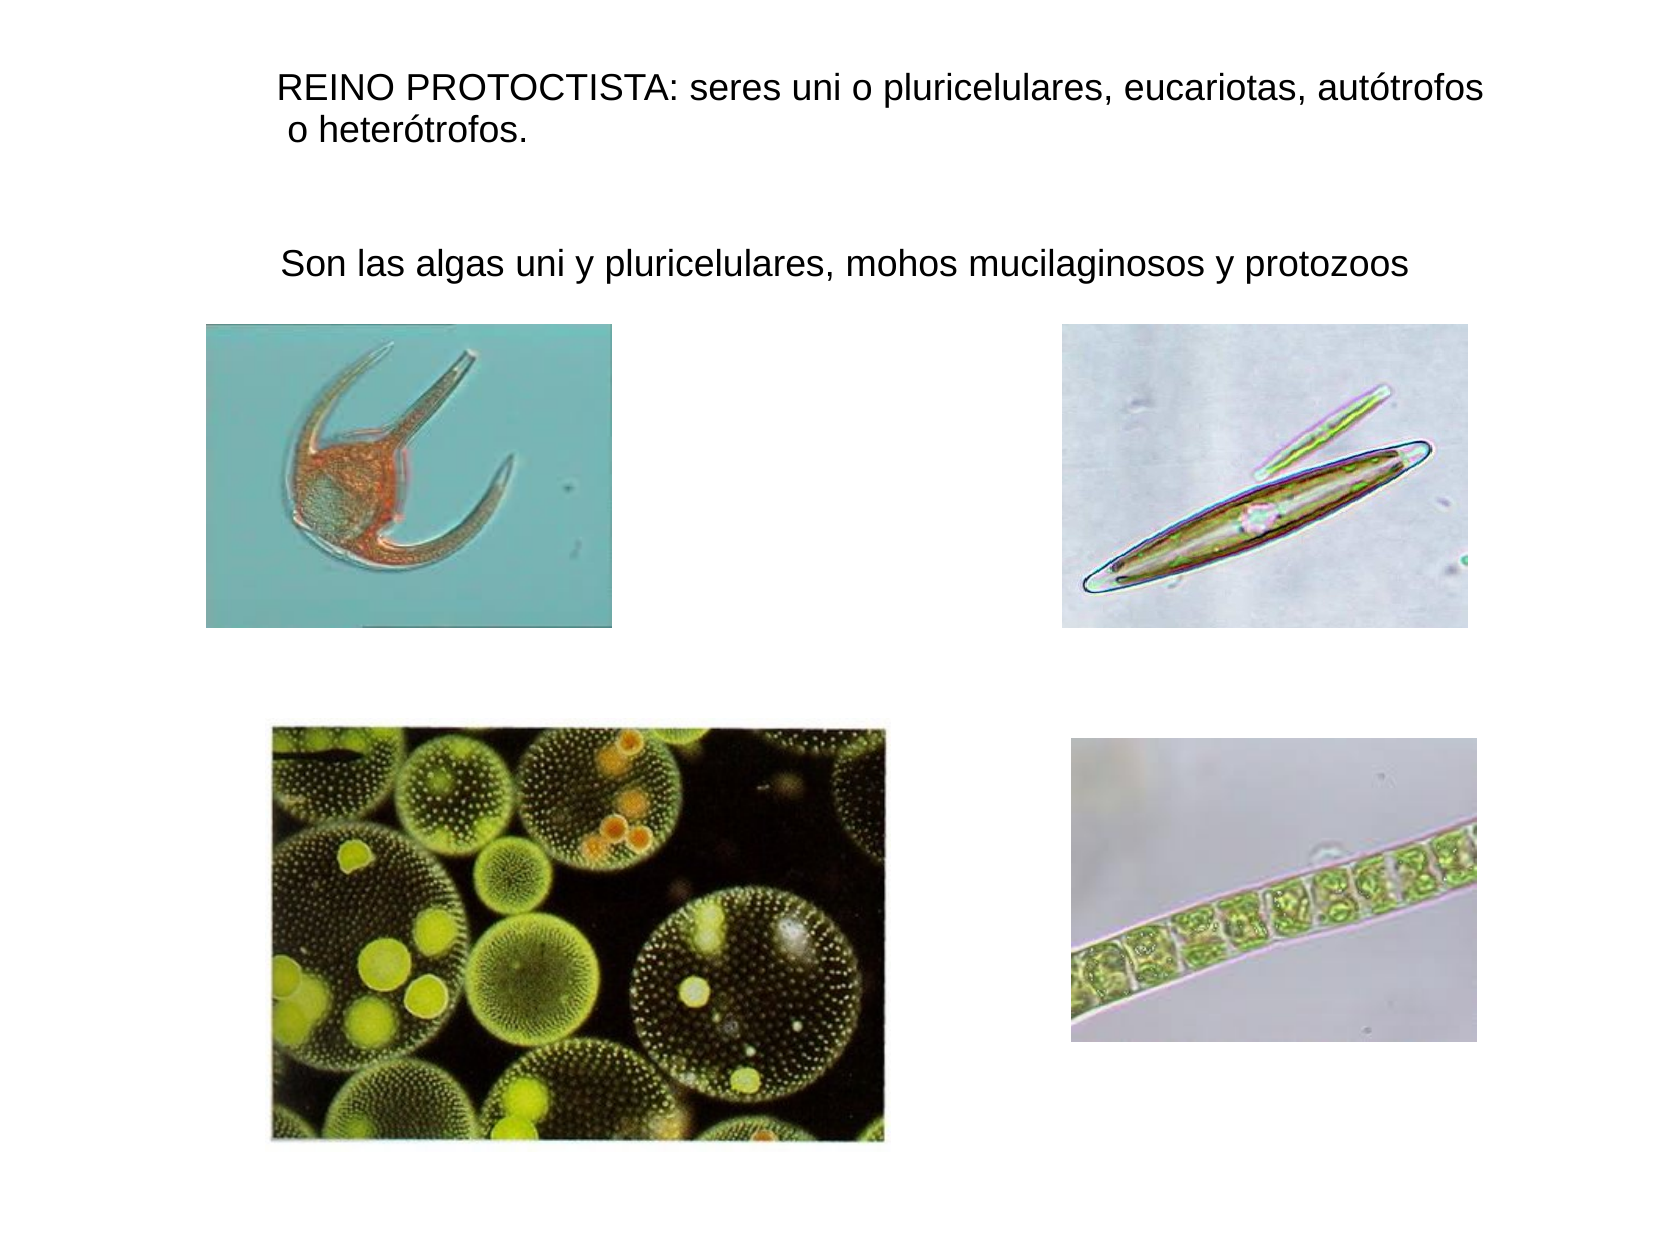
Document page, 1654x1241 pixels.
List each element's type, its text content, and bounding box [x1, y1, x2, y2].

picture [206, 324, 612, 628]
text_box Son las algas uni y pluricelulares, mohos mucilaginosos y protozoos [265, 235, 1424, 293]
picture [265, 718, 891, 1152]
picture [1071, 738, 1477, 1042]
text_box REINO PROTOCTISTA: seres uni o pluricelulares, eucariotas, autótrofos o heterótrofos. [261, 59, 1501, 158]
picture [1062, 324, 1468, 628]
